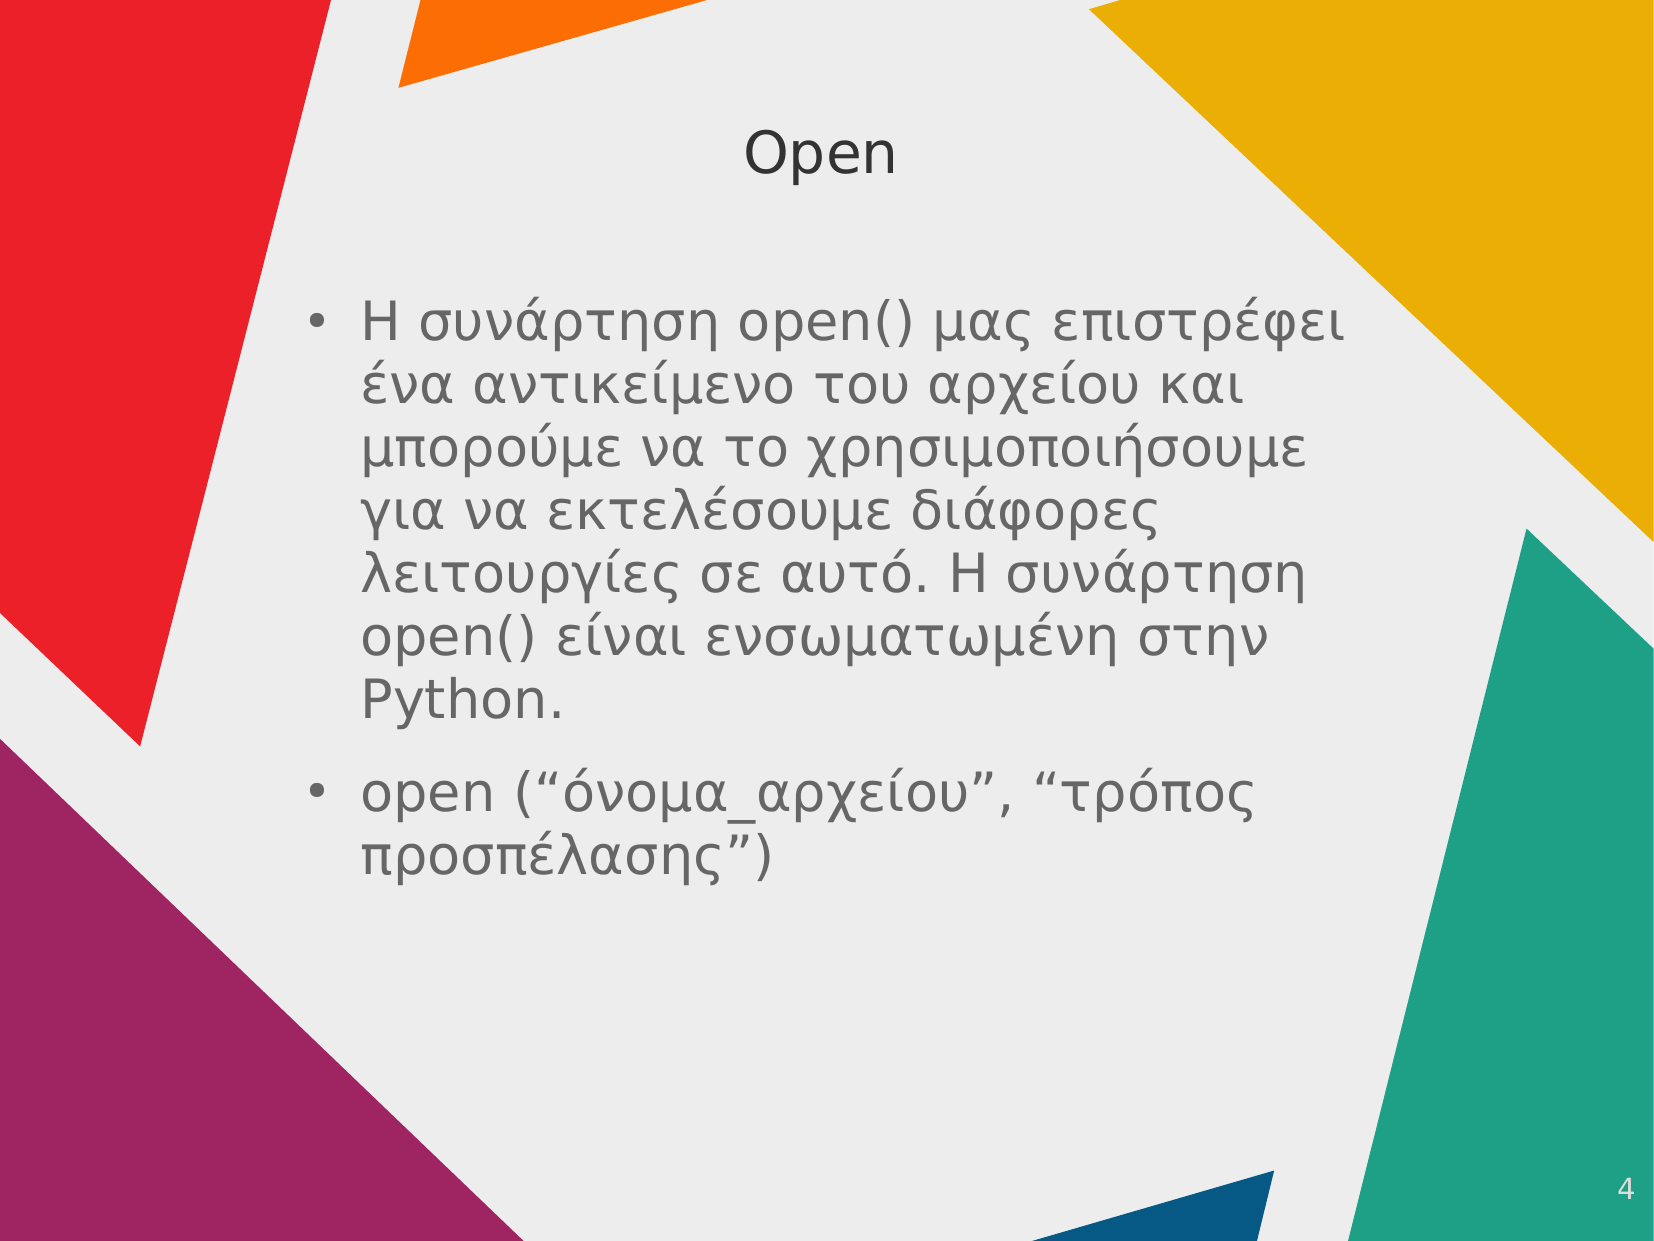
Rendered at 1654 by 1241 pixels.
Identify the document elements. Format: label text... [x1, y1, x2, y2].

list Η συνάρτηση open() μας επιστρέφει ένα αντικείμενο του αρχείου και μπορούμε να το χρησιμοποιήσουμε για να εκτελέσουμε διάφορες λειτουργίες σε αυτό. H συνάρτηση open() είναι ενσωματωμένη στην Python. open (“όνομα_αρχείου”, “τρόπος προσπέλασης”) [289, 290, 1372, 1090]
title Open [289, 49, 1372, 257]
